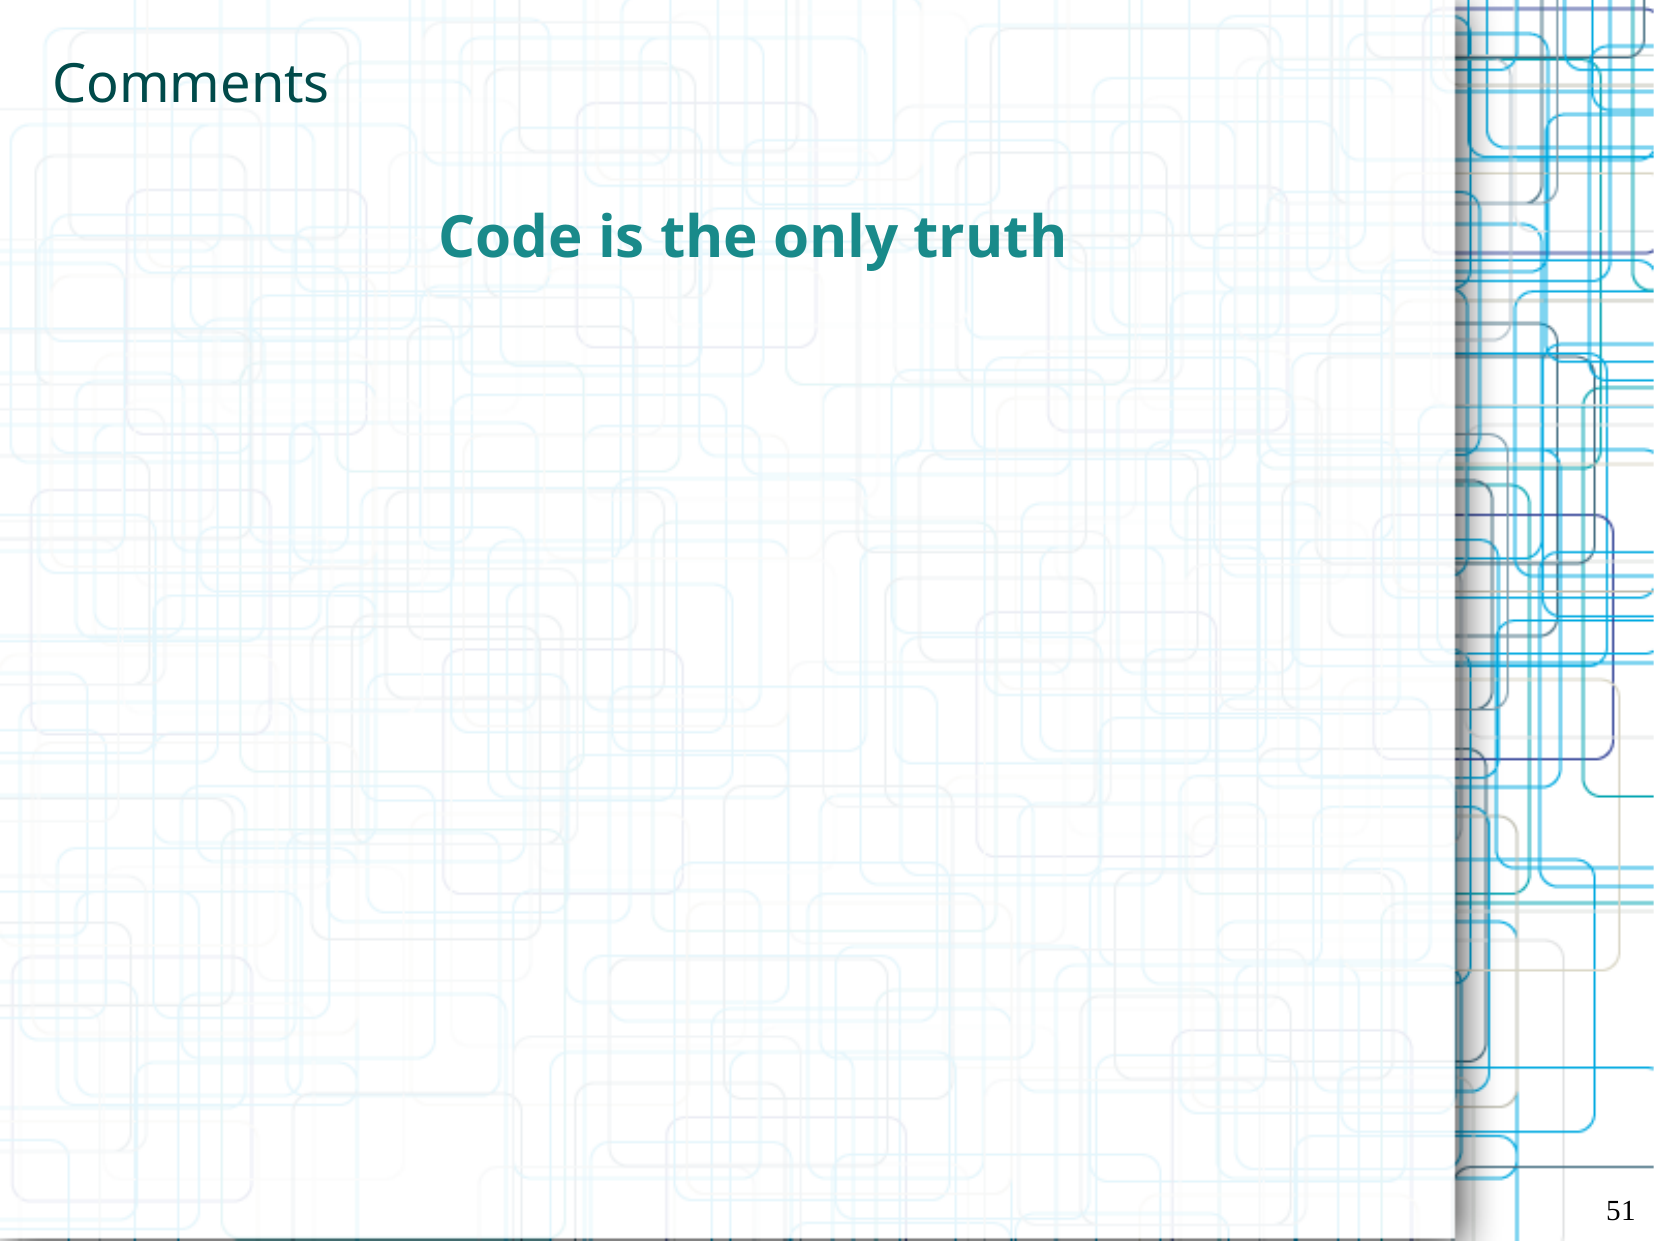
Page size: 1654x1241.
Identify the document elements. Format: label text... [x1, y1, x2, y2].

picture [0, 0, 1654, 1241]
text_box Code is the only truth [315, 187, 1191, 287]
text_box Comments [37, 37, 676, 113]
